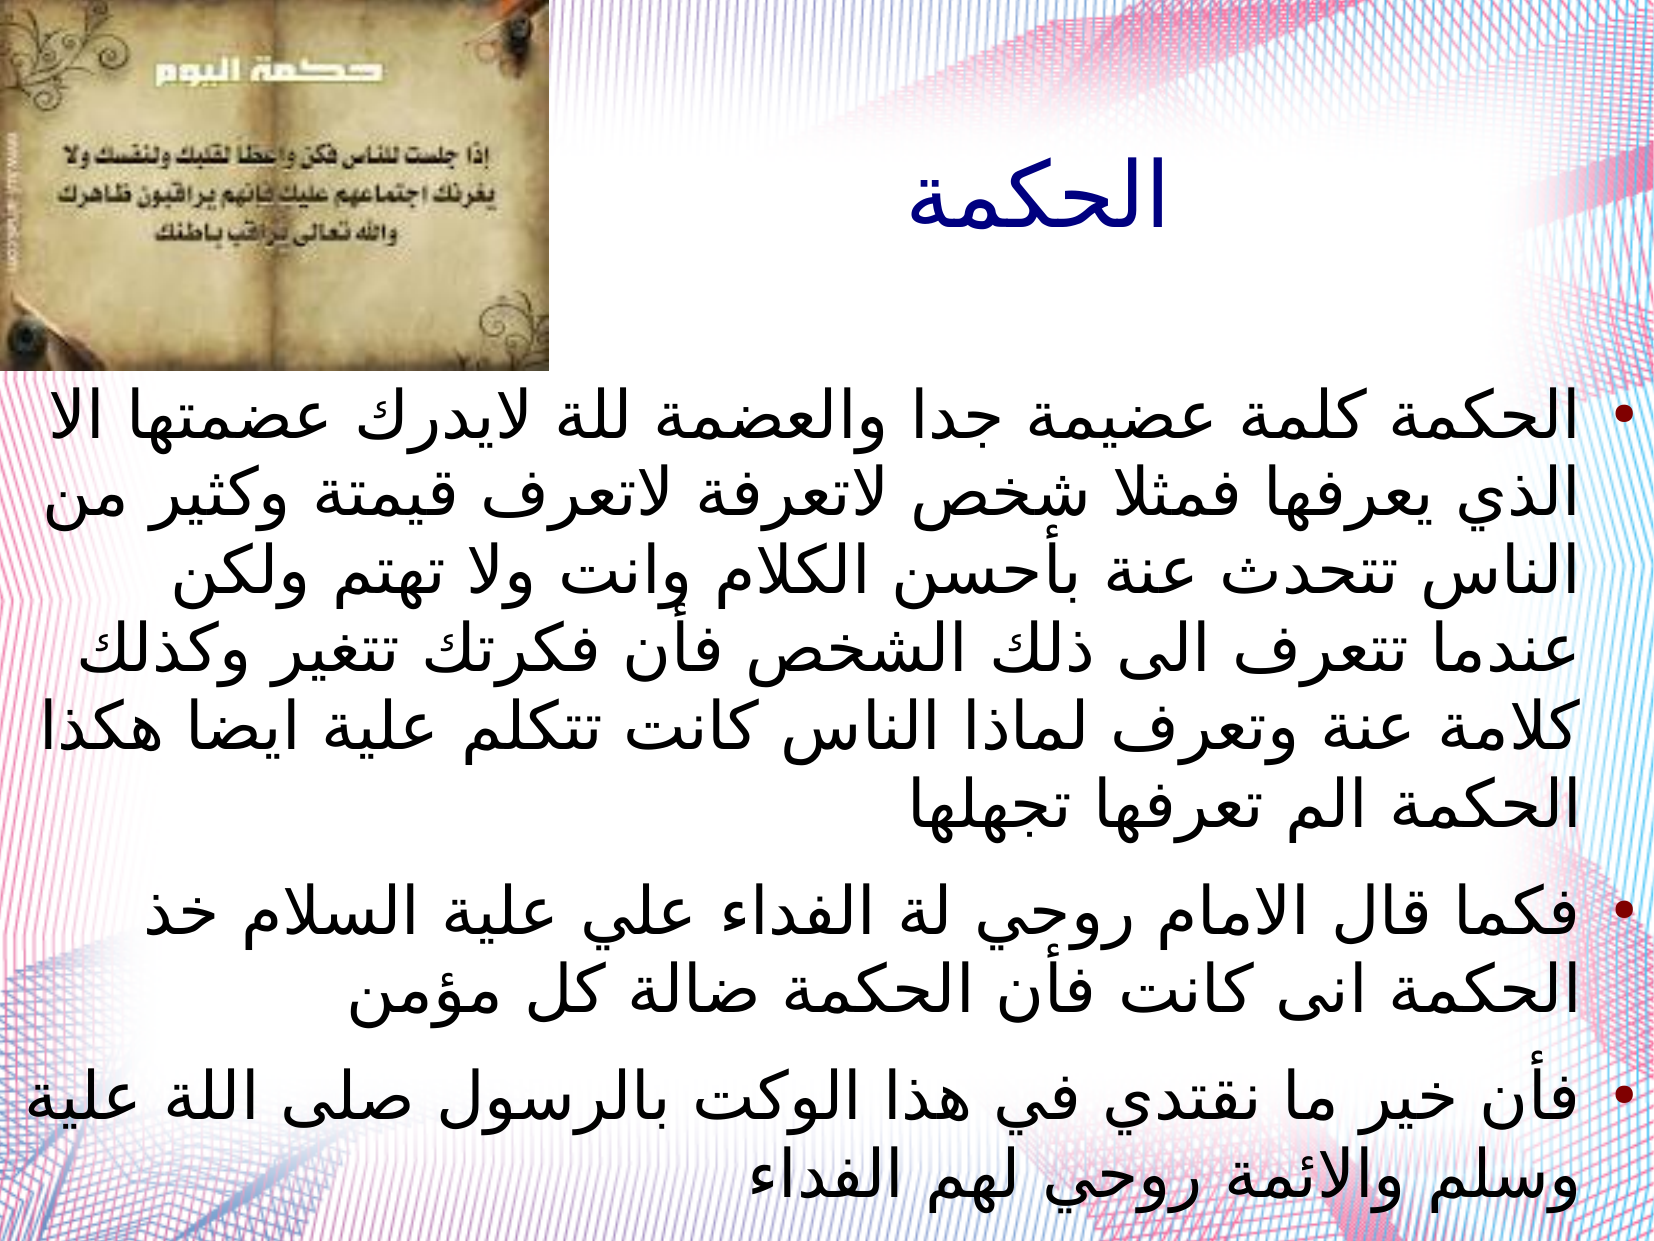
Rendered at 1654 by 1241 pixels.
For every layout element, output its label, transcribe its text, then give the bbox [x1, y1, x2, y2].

title الحكمة [549, 92, 1654, 300]
picture [0, 0, 1654, 376]
list الحكمة كلمة عضيمة جدا والعضمة للة لايدرك عضمتها الا الذي يعرفها فمثلا شخص لاتعرفة لاتعرف قيمتة وكثير من الناس تتحدث عنة بأحسن الكلام وانت ولا تهتم ولكن عندما تتعرف الى ذلك الشخص فأن فكرتك تتغير وكذلك كلامة عنة وتعرف لماذا الناس كانت تتكلم علية ايضا هكذا الحكمة الم تعرفها تجهلها فكما قال الامام روحي لة الفداء علي علية السلام خذ الحكمة انى كانت فأن الحكمة ضالة كل مؤمن فأن خير ما نقتدي في هذا الوكت بالرسول صلى اللة علية وسلم والائمة روحي لهم الفداء [0, 376, 1654, 1241]
